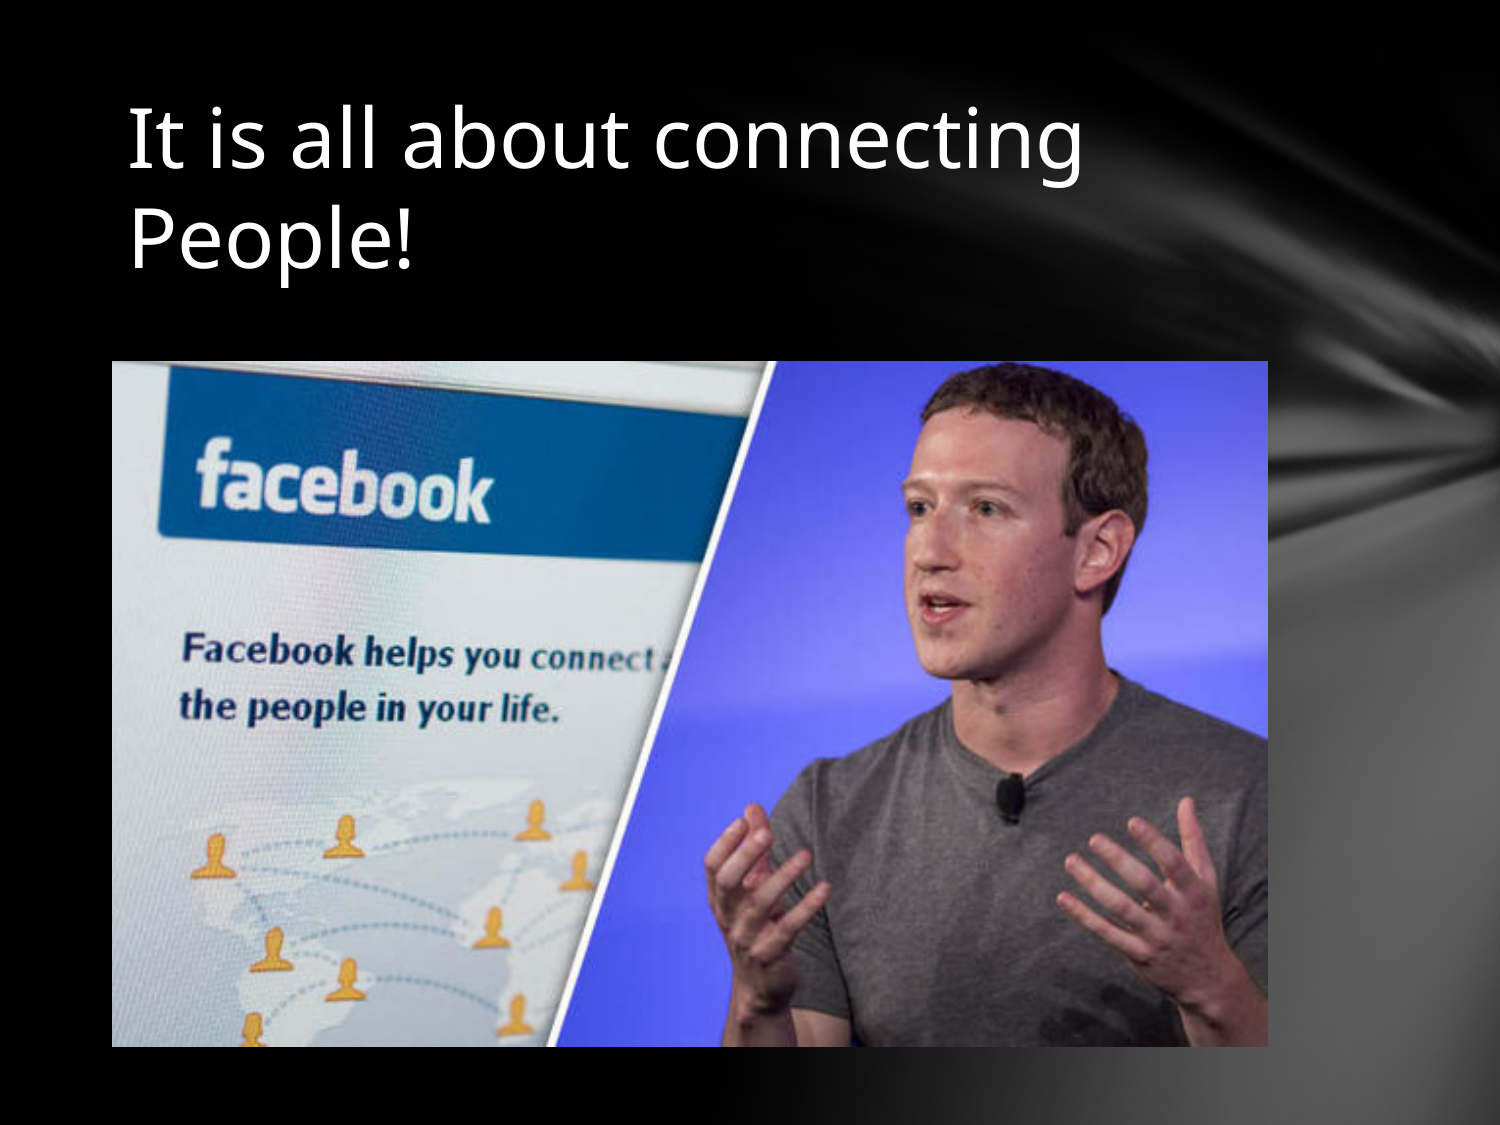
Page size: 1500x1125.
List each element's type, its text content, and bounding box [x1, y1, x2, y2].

title It is all about connecting People! [112, 78, 1313, 268]
picture [112, 361, 1268, 1047]
